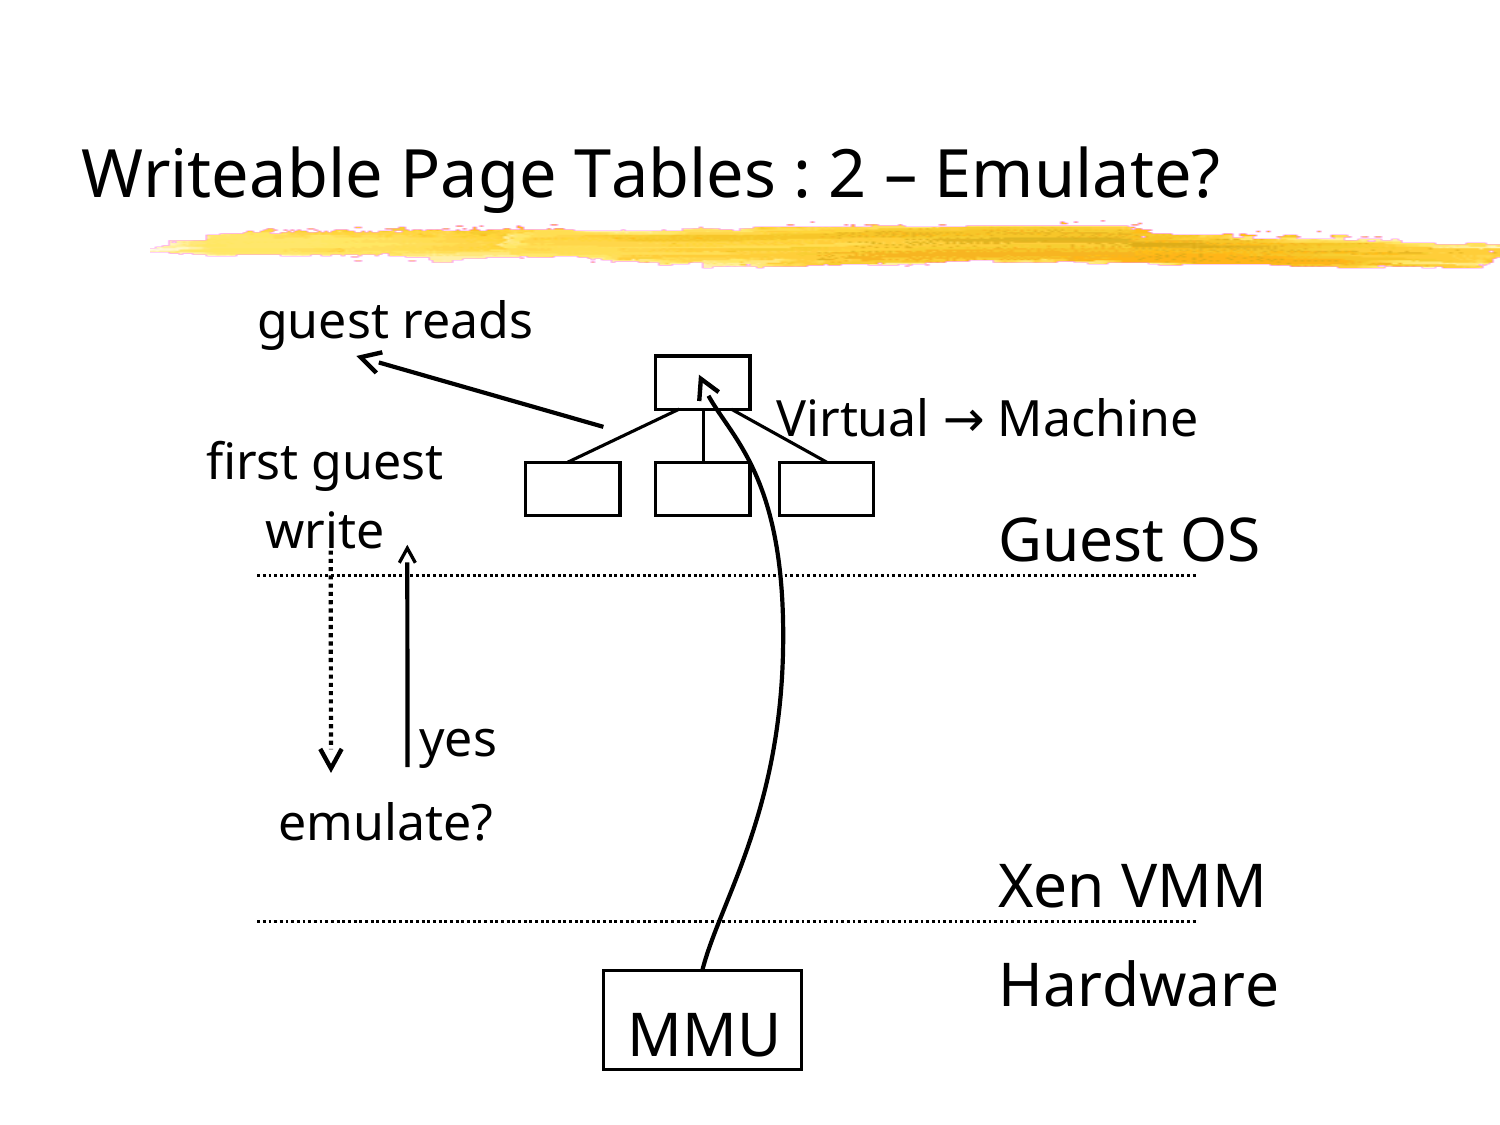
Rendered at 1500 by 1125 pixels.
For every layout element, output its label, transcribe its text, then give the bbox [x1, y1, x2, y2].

text_box Hardware [998, 942, 1281, 1025]
text_box [525, 462, 621, 516]
text_box yes [419, 703, 498, 772]
text_box Virtual → Machine [776, 383, 1199, 452]
picture [150, 225, 1500, 279]
text_box Xen VMM [998, 843, 1268, 926]
title Writeable Page Tables : 2 – Emulate? [66, 37, 1500, 225]
text_box [655, 355, 750, 410]
text_box emulate? [278, 786, 494, 856]
text_box [655, 462, 750, 516]
text_box first guest write [206, 426, 444, 564]
text_box MMU [627, 991, 782, 1075]
text_box [779, 462, 874, 516]
text_box Guest OS [998, 497, 1262, 580]
text_box guest reads [257, 284, 534, 354]
text_box Virtual → Machine [776, 437, 803, 452]
